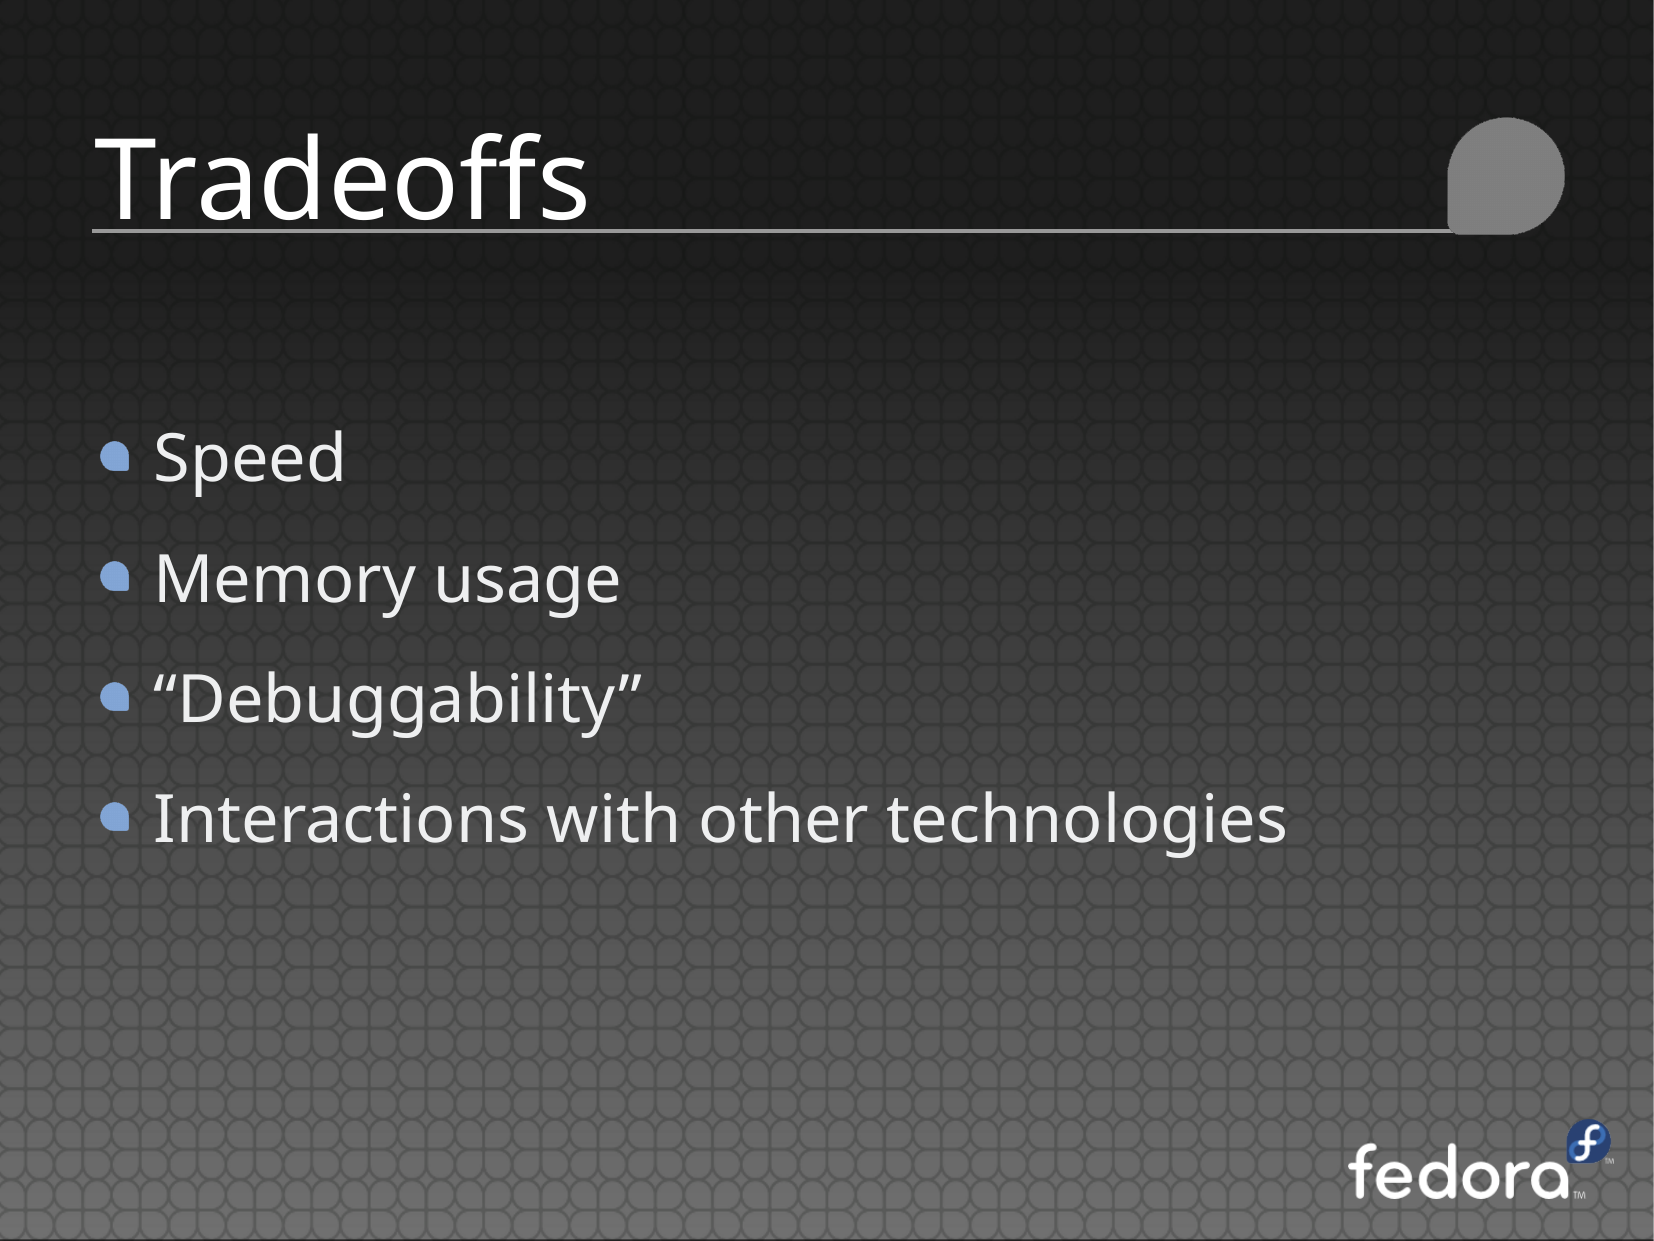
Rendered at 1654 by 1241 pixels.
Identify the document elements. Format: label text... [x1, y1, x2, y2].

picture [0, 0, 1654, 1241]
list Speed Memory usage “Debuggability” Interactions with other technologies [82, 290, 1571, 1094]
title Tradeoffs [94, 100, 1426, 251]
